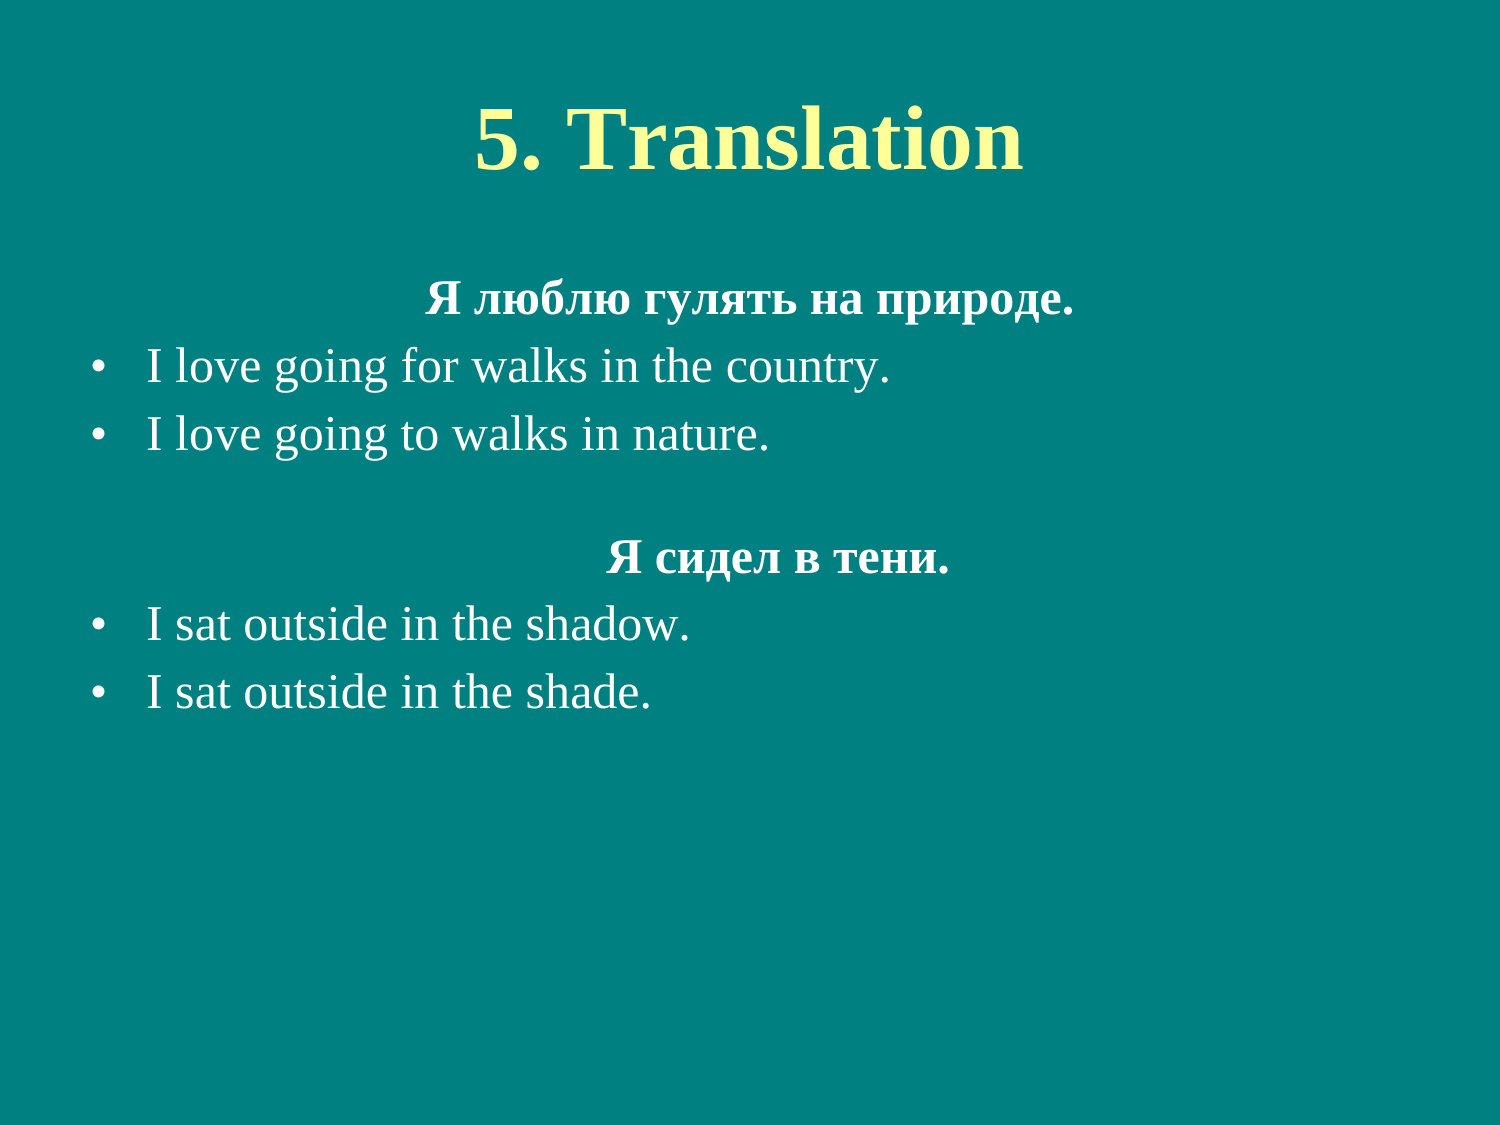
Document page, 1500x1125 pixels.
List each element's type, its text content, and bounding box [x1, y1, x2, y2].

list Я люблю гулять на природе. I love going for walks in the country. I love going to walks in nature. Я сидел в тени. I sat outside in the shadow. I sat outside in the shade. [75, 262, 1426, 1005]
title 5. Translation [75, 45, 1426, 233]
